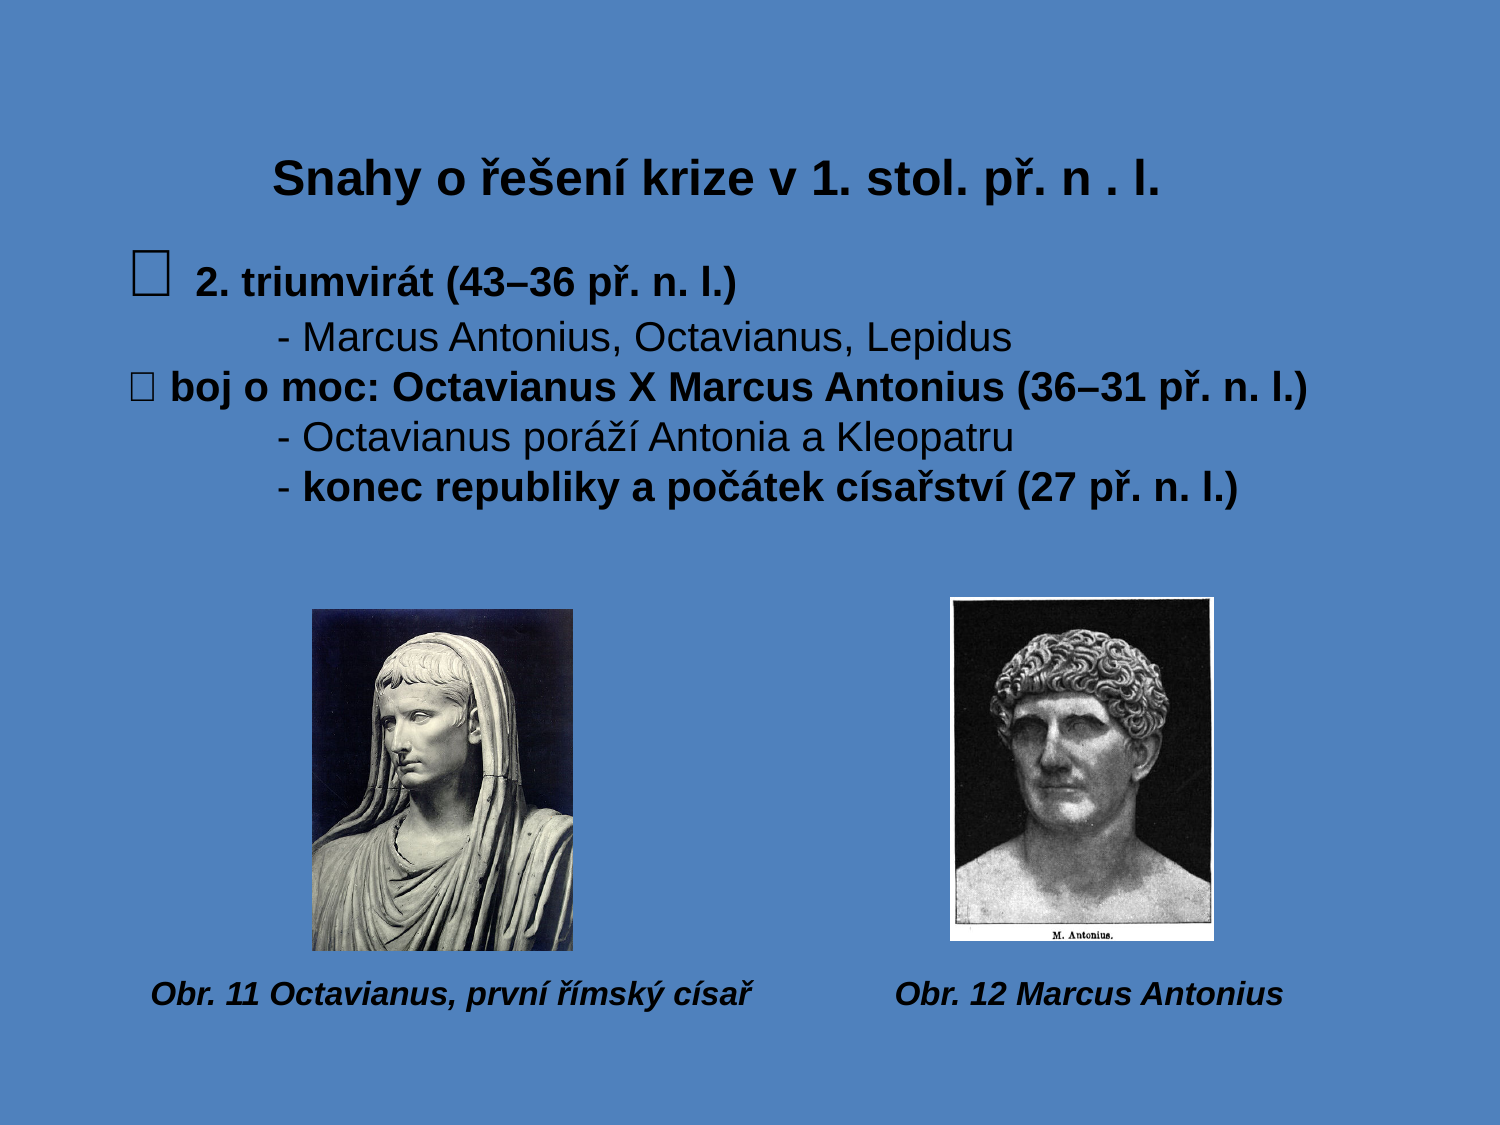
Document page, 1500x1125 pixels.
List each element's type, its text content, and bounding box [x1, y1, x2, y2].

picture [950, 597, 1214, 941]
text_box Obr. 11 Octavianus, první římský císař [135, 964, 786, 1020]
text_box Obr. 12 Marcus Antonius [879, 964, 1306, 1020]
text_box Snahy o řešení krize v 1. stol. př. n . l.  2. triumvirát (43–36 př. n. l.) - Marcus Antonius, Octavianus, Lepidus  boj o moc: Octavianus X Marcus Antonius (36–31 př. n. l.) - Octavianus poráží Antonia a Kleopatru - konec republiky a počátek císařství (27 př. n. l.) [112, 137, 1447, 518]
picture [312, 609, 573, 951]
